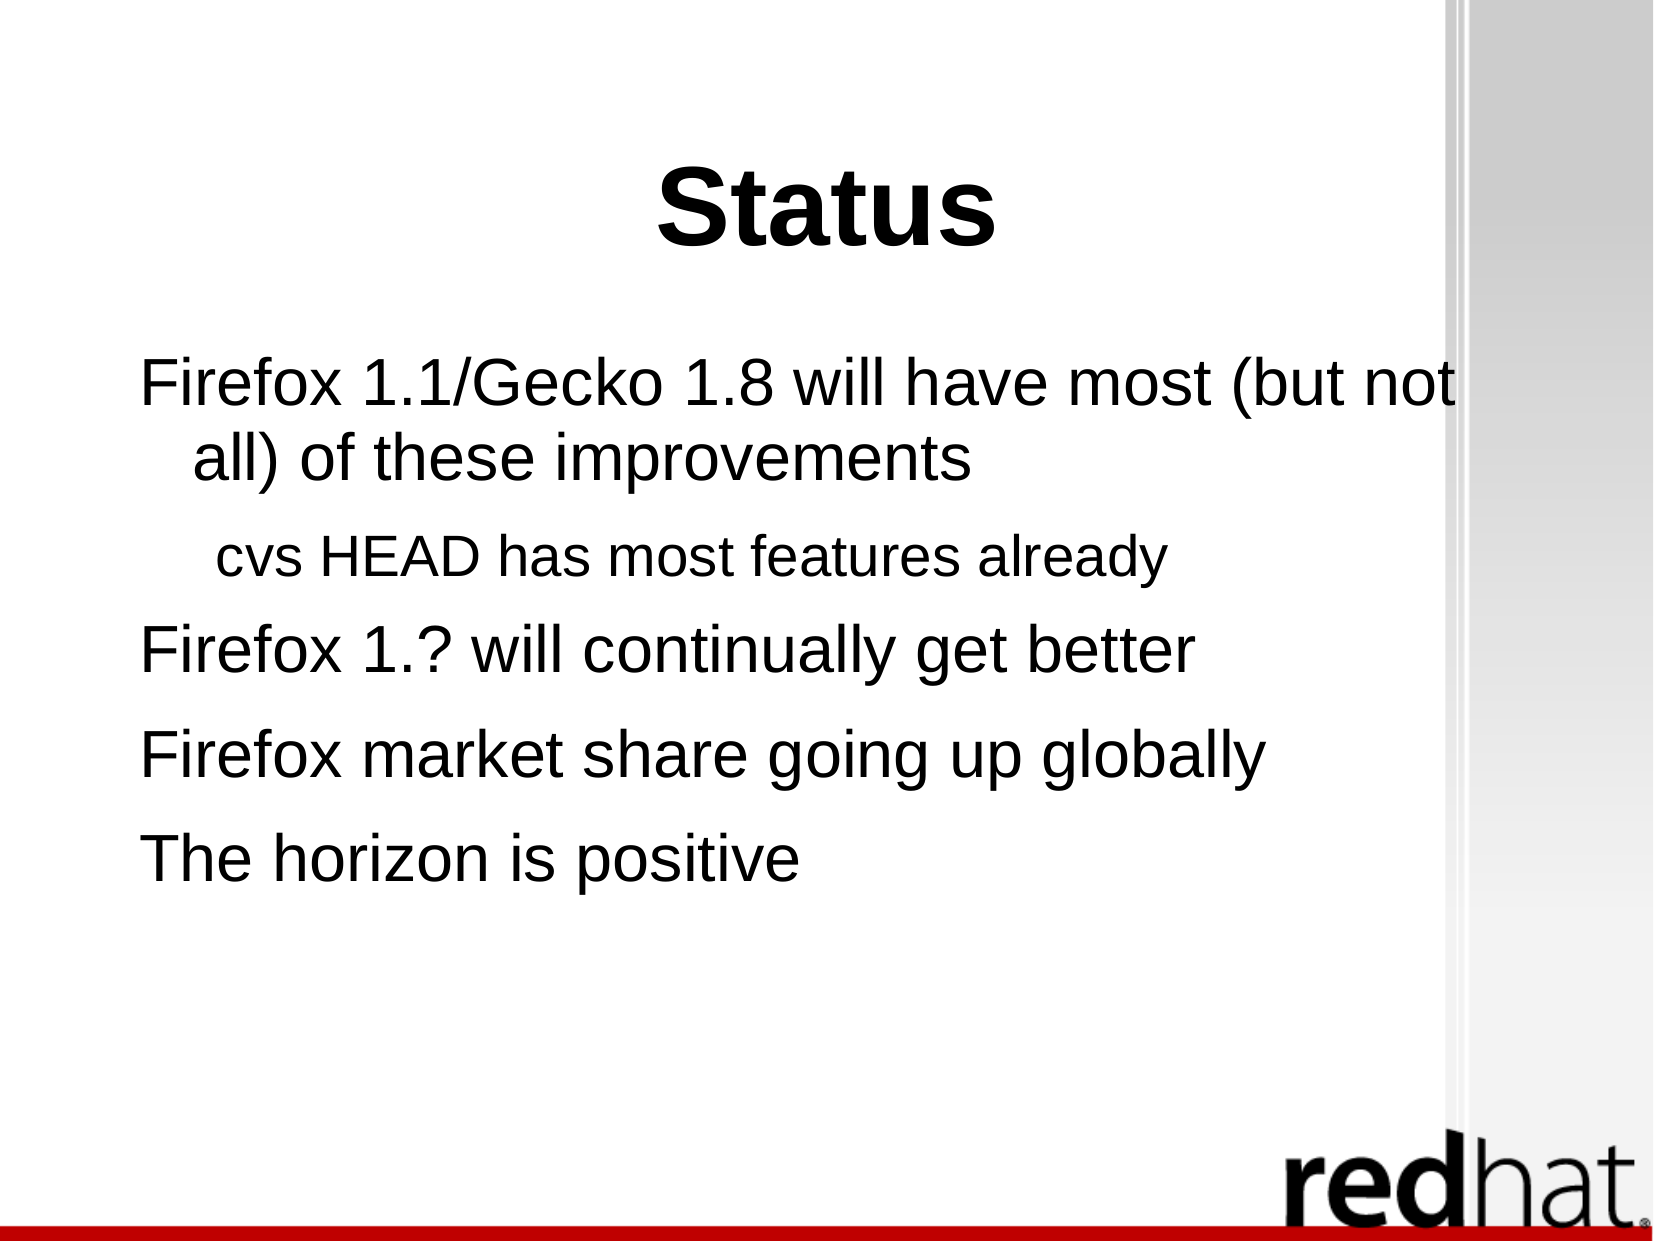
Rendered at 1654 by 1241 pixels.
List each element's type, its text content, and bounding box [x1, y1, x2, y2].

picture [0, 0, 1654, 1241]
list Firefox 1.1/Gecko 1.8 will have most (but not all) of these improvements cvs HEAD has most features already Firefox 1.? will continually get better Firefox market share going up globally The horizon is positive [121, 344, 1533, 1127]
title Status [121, 102, 1533, 311]
